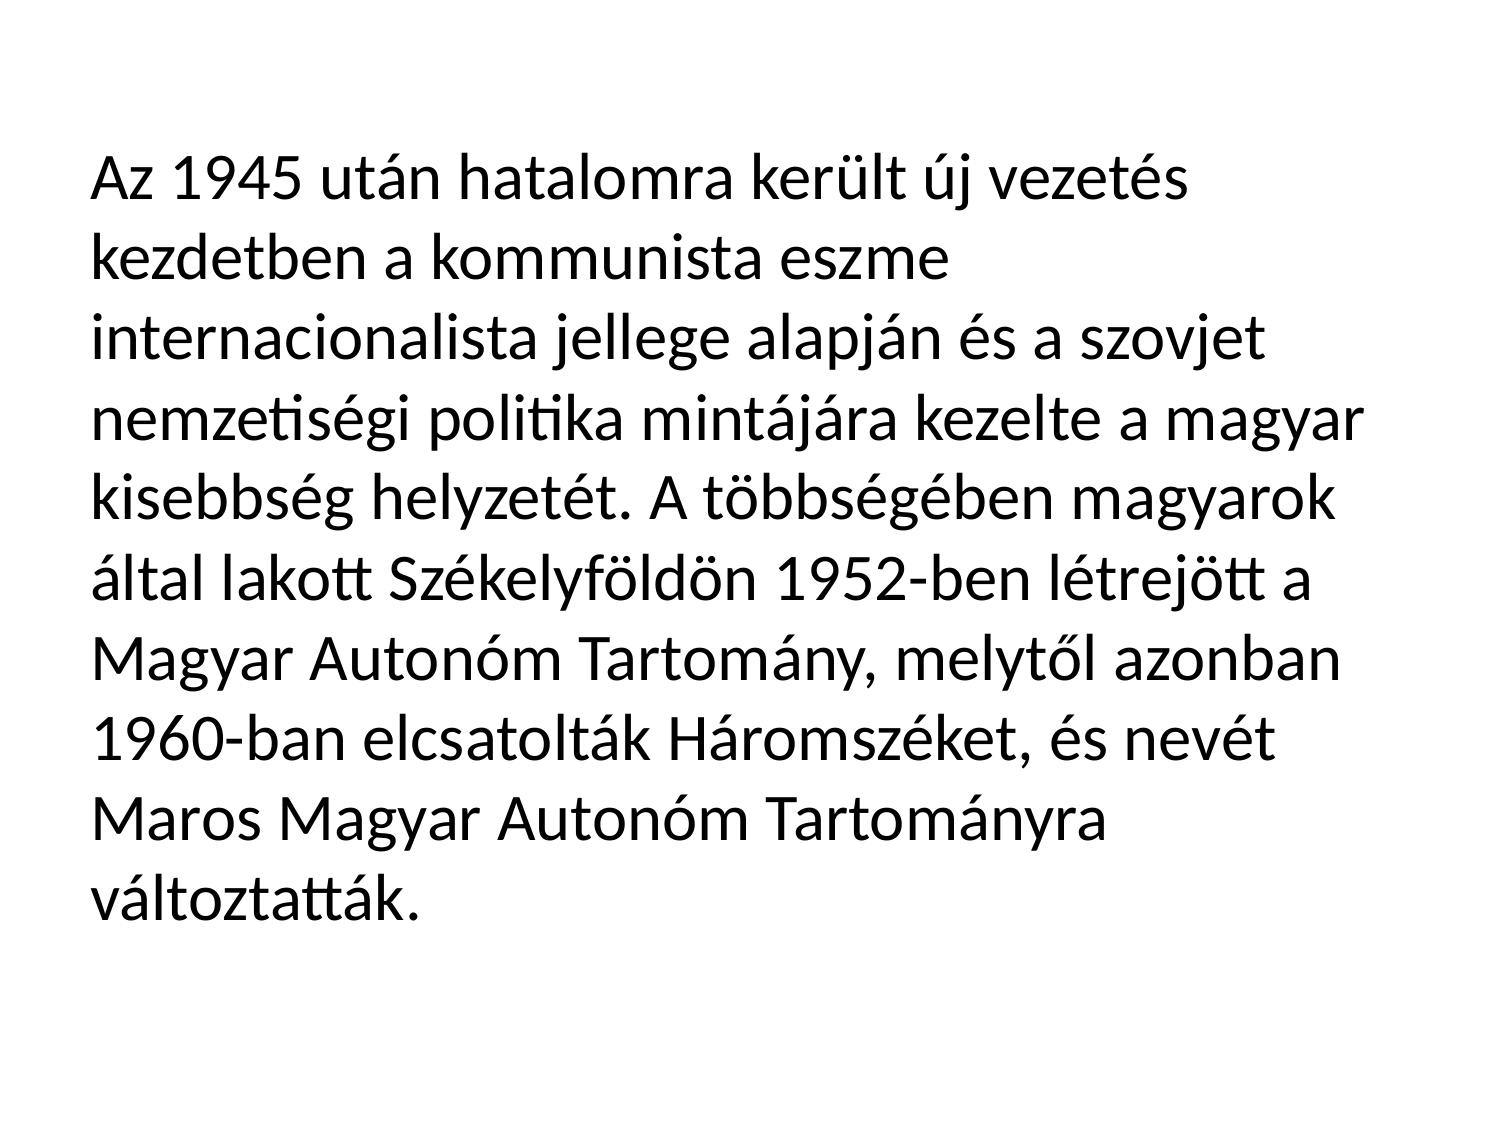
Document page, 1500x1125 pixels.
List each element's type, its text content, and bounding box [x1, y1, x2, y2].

list Az 1945 után hatalomra került új vezetés kezdetben a kommunista eszme internacionalista jellege alapján és a szovjet nemzetiségi politika mintájára kezelte a magyar kisebbség helyzetét. A többségében magyarok által lakott Székelyföldön 1952-ben létrejött a Magyar Autonóm Tartomány, melytől azonban 1960-ban elcsatolták Háromszéket, és nevét Maros Magyar Autonóm Tartományra változtatták. [75, 125, 1426, 1005]
